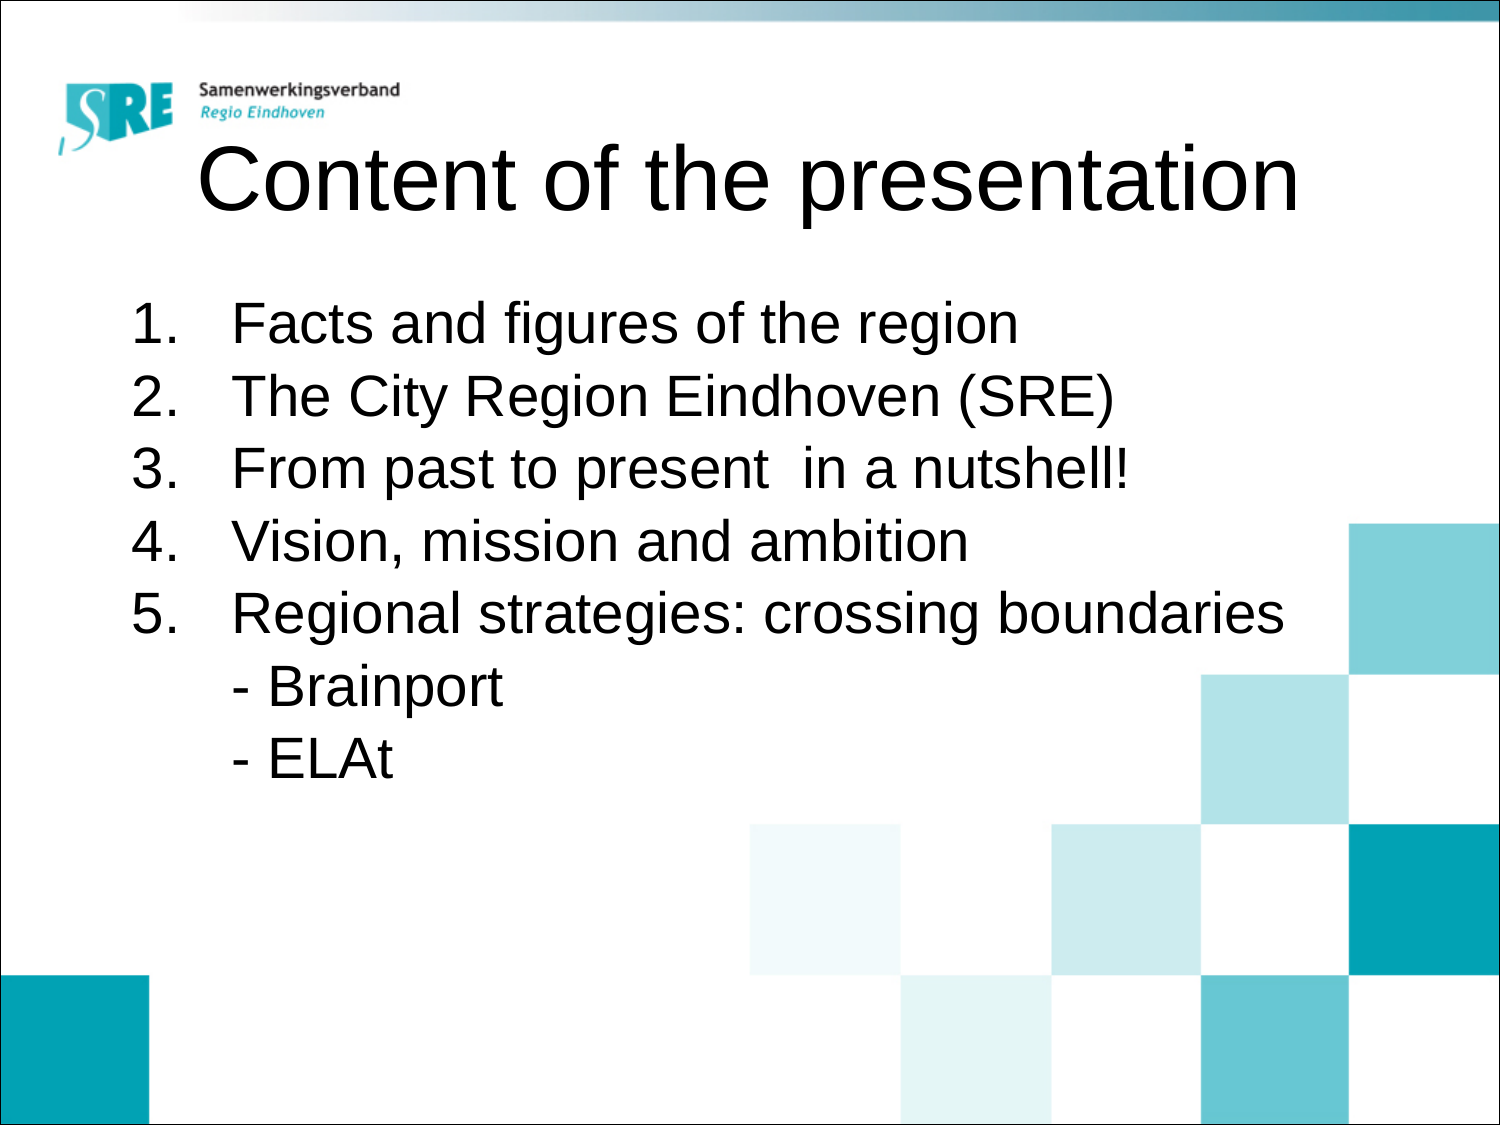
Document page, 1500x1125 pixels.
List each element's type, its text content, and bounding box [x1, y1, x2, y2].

title Content of the presentation [112, 101, 1388, 256]
picture [0, 0, 1500, 1125]
text_box Facts and figures of the region The City Region Eindhoven (SRE) From past to present in a nutshell! Vision, mission and ambition Regional strategies: crossing boundaries - Brainport - ELAt [117, 234, 1442, 910]
